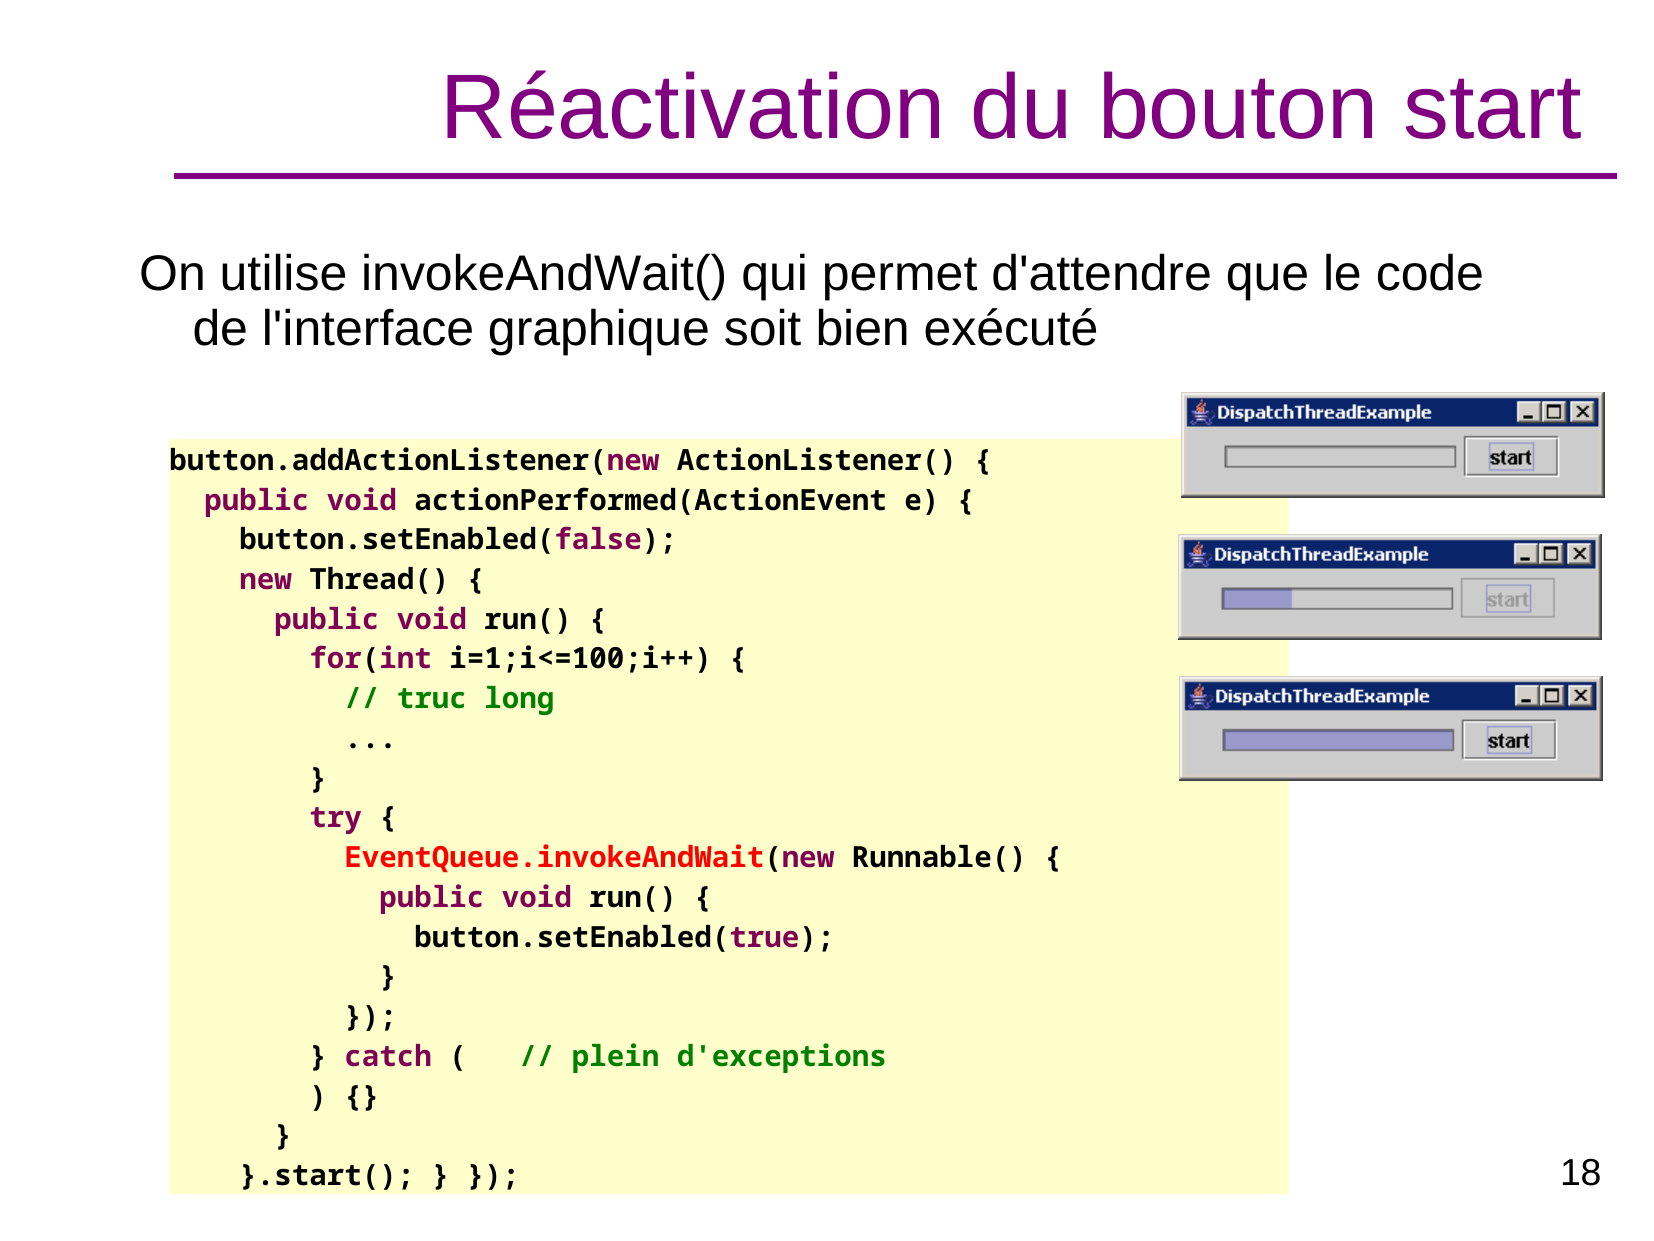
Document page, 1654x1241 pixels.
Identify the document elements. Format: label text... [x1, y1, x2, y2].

text_box button.addActionListener(new ActionListener() { public void actionPerformed(ActionEvent e) { button.setEnabled(false); new Thread() { public void run() { for(int i=1;i<=100;i++) { // truc long ... } try { EventQueue.invokeAndWait(new Runnable() { public void run() { button.setEnabled(true); } }); } catch ( // plein d'exceptions ) {} } }.start(); } }); [169, 439, 1289, 1076]
picture [1179, 676, 1603, 782]
picture [1178, 534, 1602, 640]
list On utilise invokeAndWait() qui permet d'attendre que le code de l'interface graphique soit bien exécuté [121, 244, 1534, 357]
picture [1181, 392, 1605, 498]
title Réactivation du bouton start [84, 55, 1584, 159]
